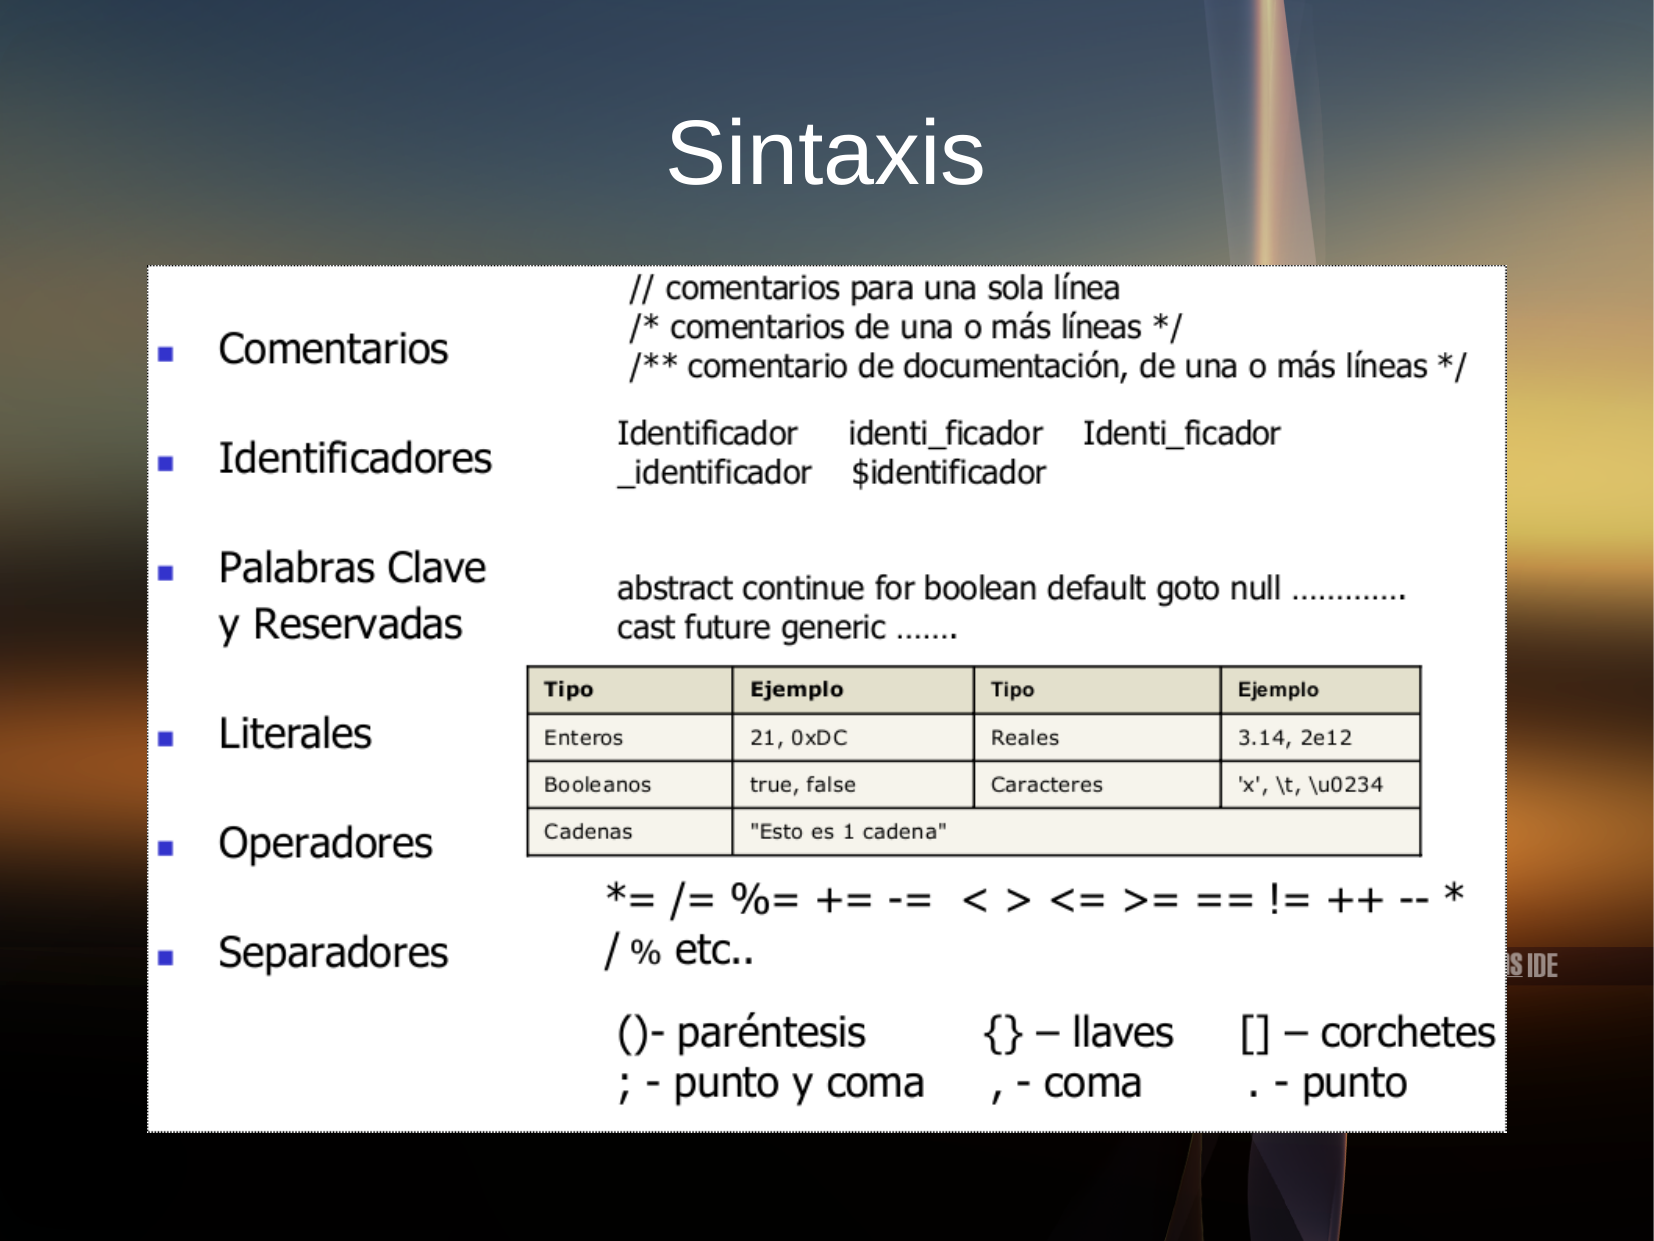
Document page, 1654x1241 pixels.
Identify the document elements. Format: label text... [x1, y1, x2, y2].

picture [0, 0, 1654, 1241]
title Sintaxis [82, 49, 1571, 257]
